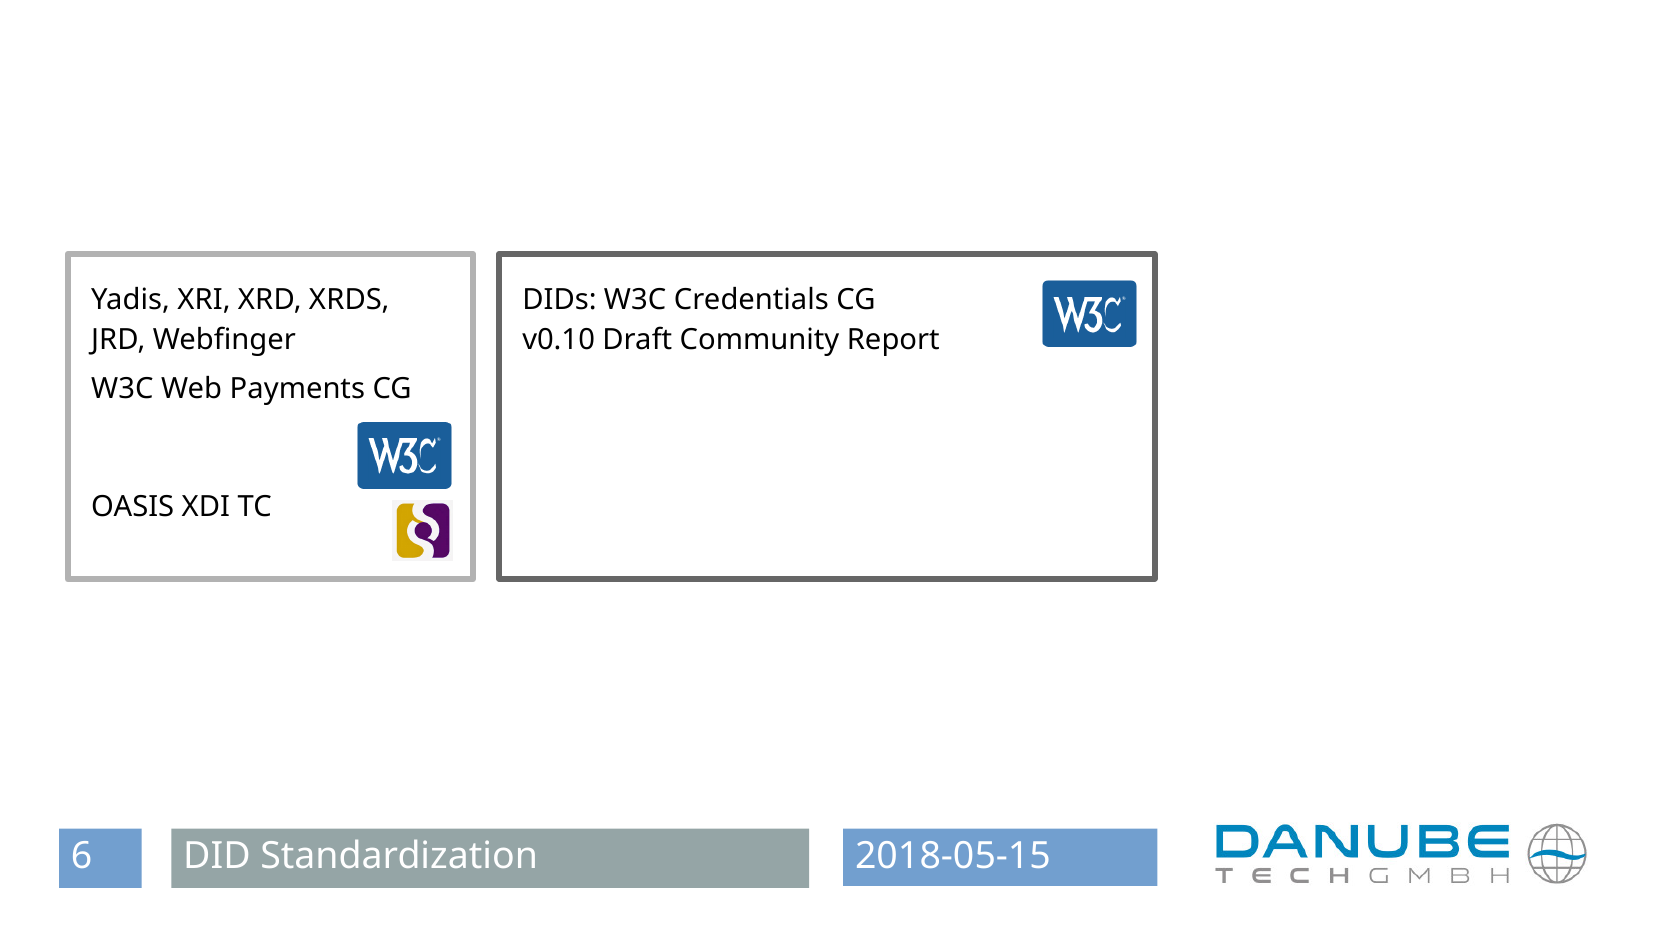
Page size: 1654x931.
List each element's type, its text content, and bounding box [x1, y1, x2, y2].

picture [347, 411, 462, 497]
picture [1206, 814, 1595, 892]
text_box OASIS XDI TC [76, 477, 461, 561]
text_box DIDs: W3C Credentials CG v0.10 Draft Community Report [507, 270, 988, 355]
text_box W3C Web Payments CG [76, 359, 461, 443]
text_box Yadis, XRI, XRD, XRDS, JRD, Webfinger [76, 270, 438, 355]
picture [1032, 270, 1147, 355]
